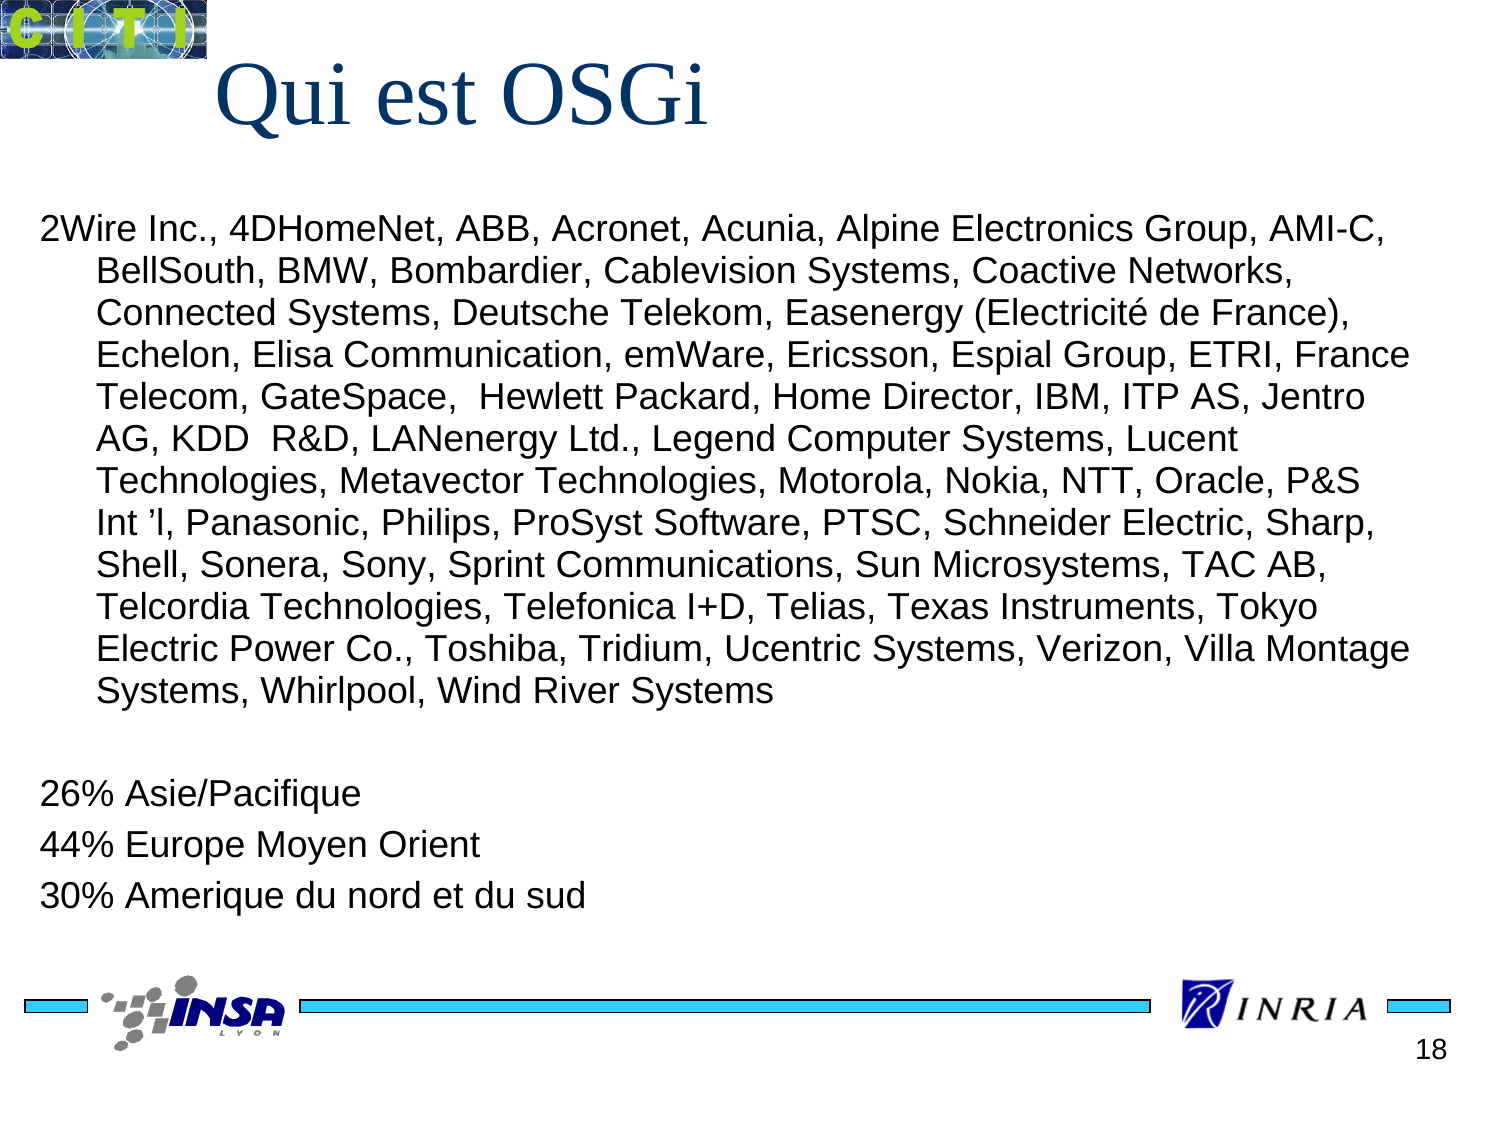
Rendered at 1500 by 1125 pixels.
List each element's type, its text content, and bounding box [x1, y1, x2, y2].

picture [0, 0, 200, 59]
list 2Wire Inc., 4DHomeNet, ABB, Acronet, Acunia, Alpine Electronics Group, AMI-C, BellSouth, BMW, Bombardier, Cablevision Systems, Coactive Networks, Connected Systems, Deutsche Telekom, Easenergy (Electricité de France), Echelon, Elisa Communication, emWare, Ericsson, Espial Group, ETRI, France Telecom, GateSpace, Hewlett Packard, Home Director, IBM, ITP AS, Jentro AG, KDD R&D, LANenergy Ltd., Legend Computer Systems, Lucent Technologies, Metavector Technologies, Motorola, Nokia, NTT, Oracle, P&S Int ’l, Panasonic, Philips, ProSyst Software, PTSC, Schneider Electric, Sharp, Shell, Sonera, Sony, Sprint Communications, Sun Microsystems, TAC AB, Telcordia Technologies, Telefonica I+D, Telias, Texas Instruments, Tokyo Electric Power Co., Toshiba, Tridium, Ucentric Systems, Verizon, Villa Montage Systems, Whirlpool, Wind River Systems 26% Asie/Pacifique 44% Europe Moyen Orient 30% Amerique du nord et du sud [24, 200, 1430, 925]
picture [1175, 977, 1375, 1032]
title Qui est OSGi [200, 0, 1476, 188]
